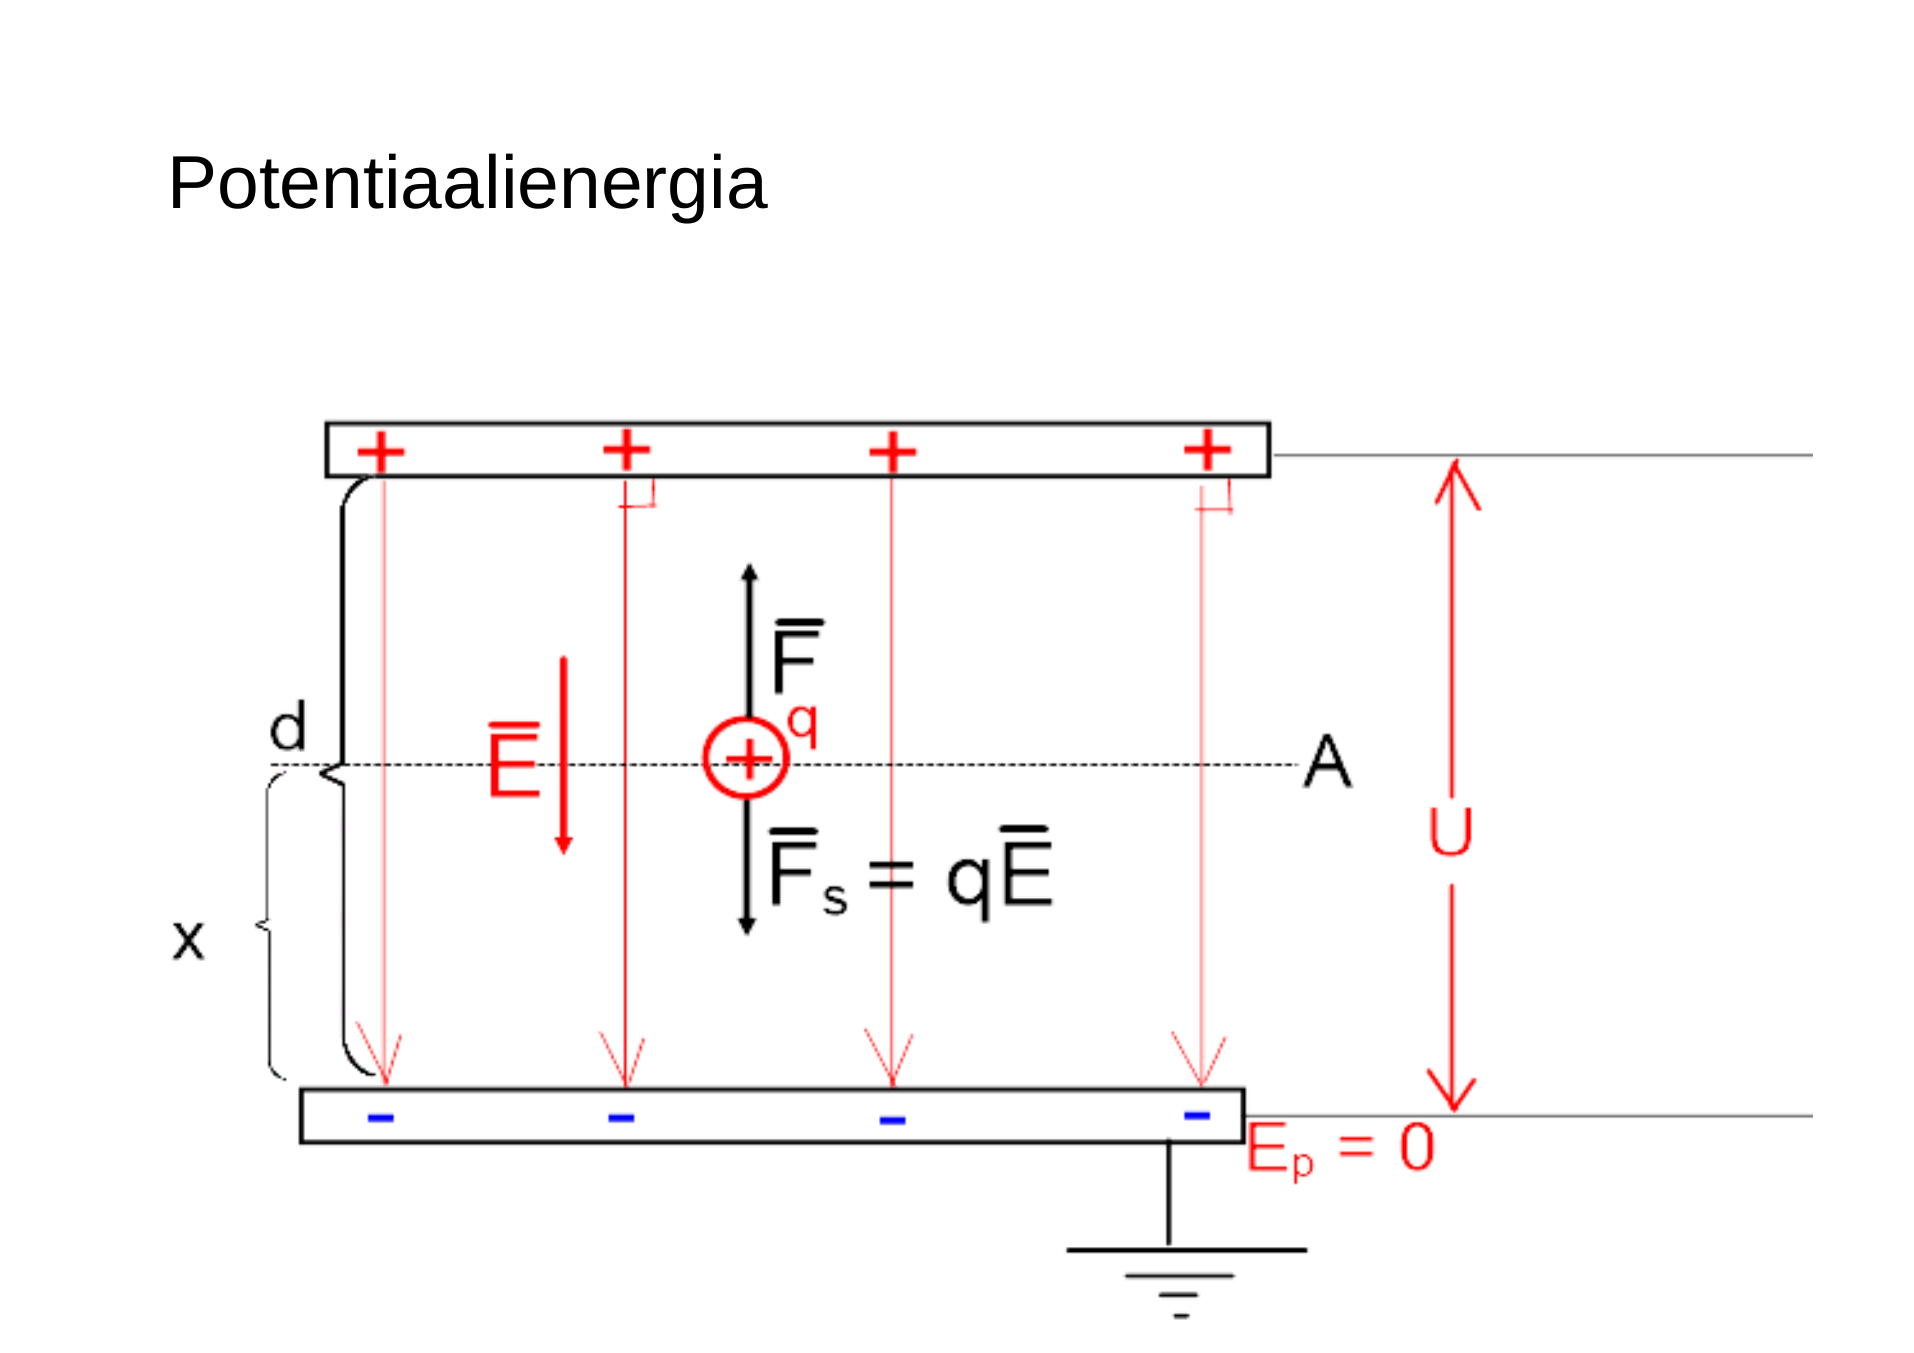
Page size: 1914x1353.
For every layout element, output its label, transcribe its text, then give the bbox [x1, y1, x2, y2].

picture [95, 321, 1813, 1353]
text_box Potentiaalienergia [152, 128, 1641, 321]
